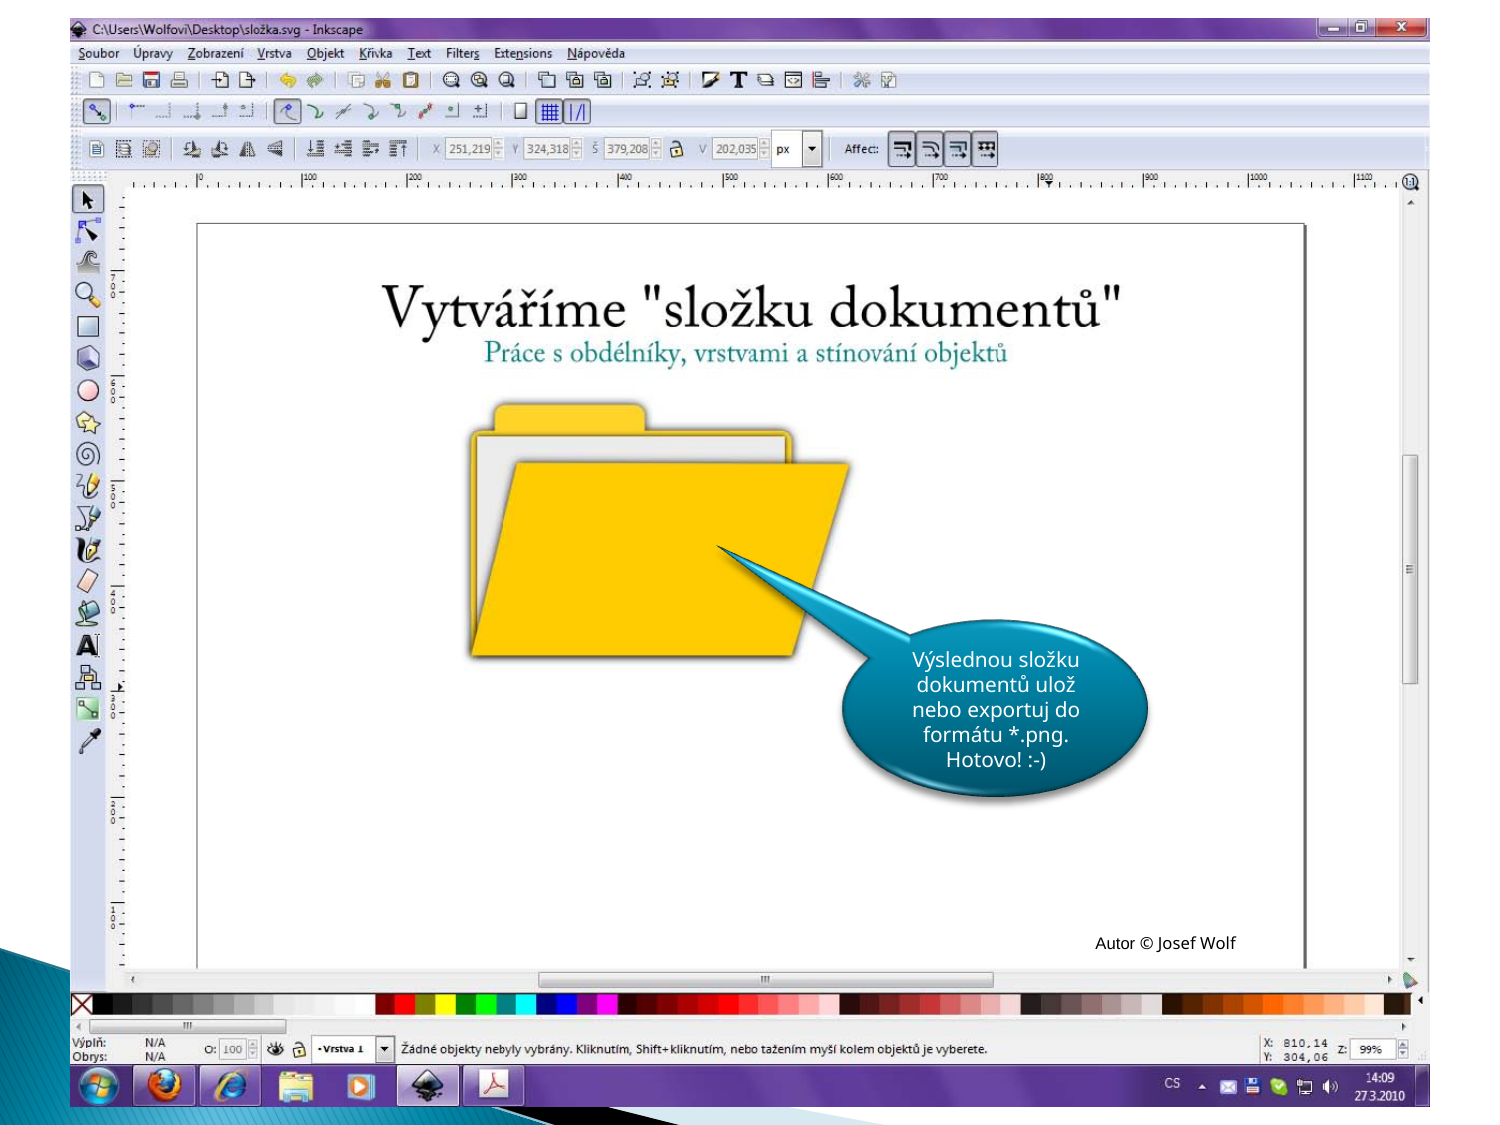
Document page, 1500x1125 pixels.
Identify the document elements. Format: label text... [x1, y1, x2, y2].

picture [0, 18, 1430, 1125]
text_box Autor © Josef Wolf [1080, 904, 1347, 961]
text_box Výslednou složku dokumentů ulož nebo exportuj do formátu *.png. Hotovo! :-) [888, 646, 1104, 772]
